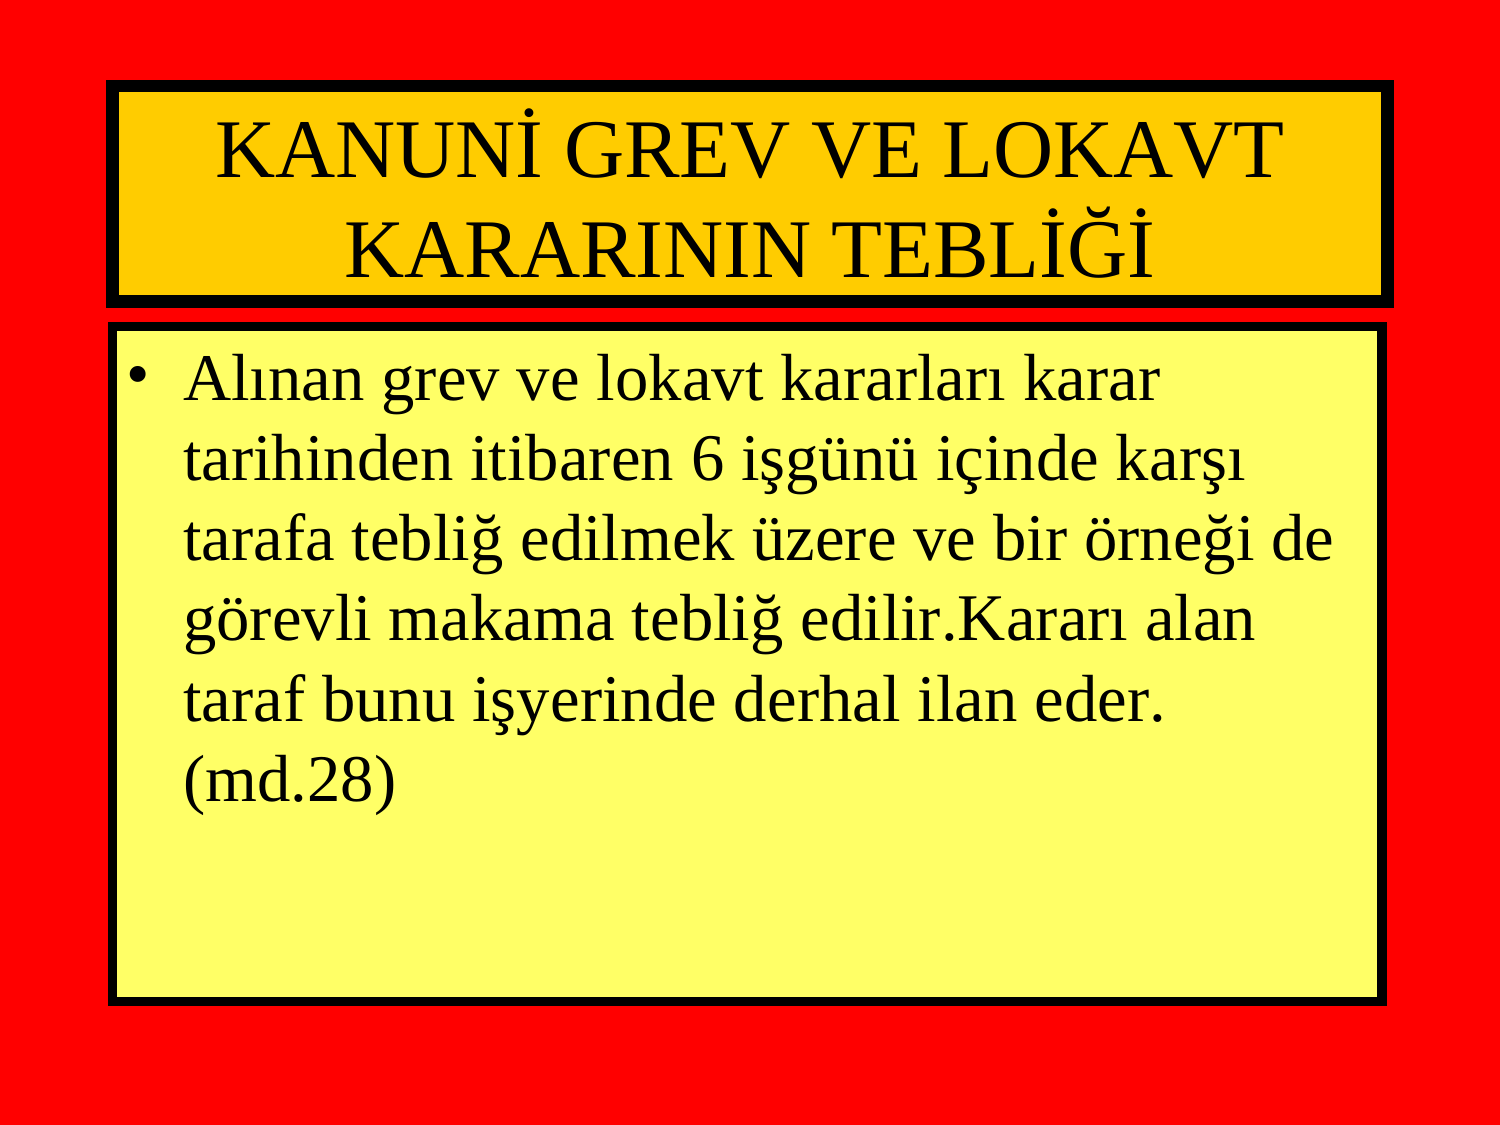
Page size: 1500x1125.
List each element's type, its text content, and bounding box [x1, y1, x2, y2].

title KANUNİ GREV VE LOKAVT KARARININ TEBLİĞİ [112, 86, 1388, 302]
list Alınan grev ve lokavt kararları karar tarihinden itibaren 6 işgünü içinde karşı tarafa tebliğ edilmek üzere ve bir örneği de görevli makama tebliğ edilir.Kararı alan taraf bunu işyerinde derhal ilan eder.(md.28) [112, 326, 1382, 1002]
